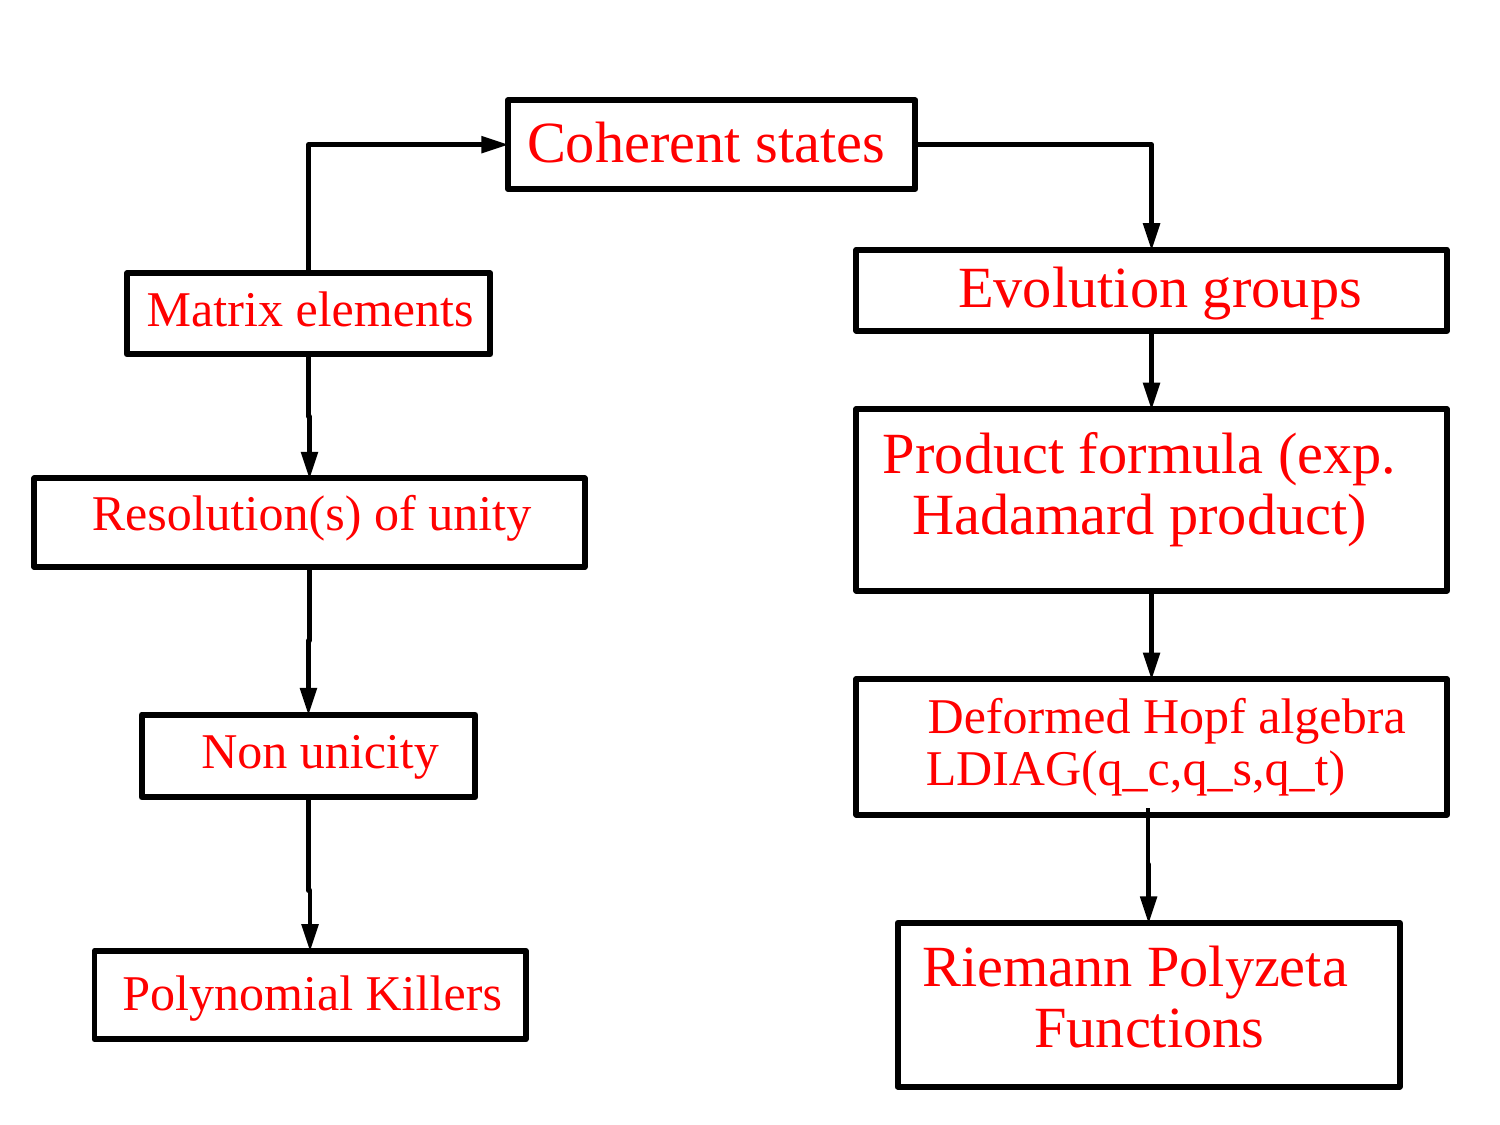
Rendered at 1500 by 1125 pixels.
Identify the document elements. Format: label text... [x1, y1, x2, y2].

text_box Riemann Polyzeta Functions [907, 930, 1397, 1073]
text_box Resolution(s) of unity [39, 481, 573, 553]
text_box [1150, 685, 1444, 827]
text_box Polynomial Killers [107, 961, 530, 1033]
text_box Product formula (exp. Hadamard product) [868, 417, 1444, 575]
text_box Evolution groups [856, 251, 1432, 332]
text_box Matrix elements [131, 277, 487, 349]
text_box [868, 685, 1146, 827]
text_box Deformed Hopf algebra LDIAG(q_c,q_s,q_t) [875, 683, 1420, 809]
text_box Coherent states [512, 106, 912, 186]
text_box Non unicity [148, 719, 472, 791]
